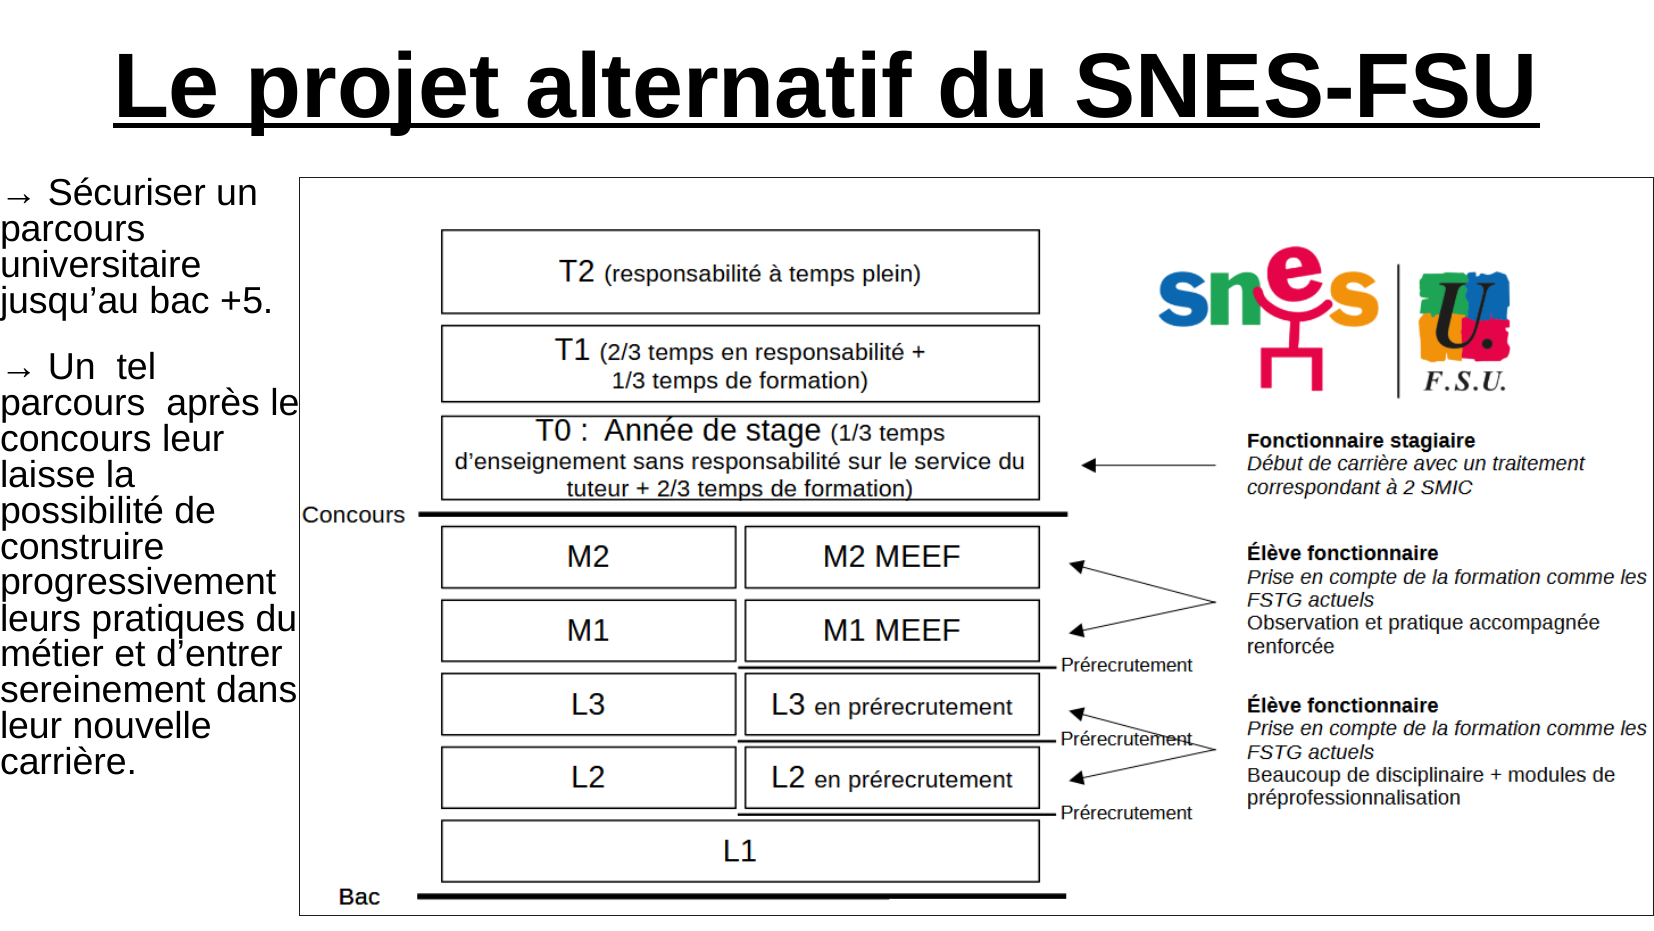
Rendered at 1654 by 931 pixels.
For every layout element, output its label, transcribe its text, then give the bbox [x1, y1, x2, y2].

picture [299, 177, 1654, 916]
list → Sécuriser un parcours universitaire jusqu’au bac +5. → Un tel parcours après le concours leur laisse la possibilité de construire progressivement leurs pratiques du métier et d’entrer sereinement dans leur nouvelle carrière. [0, 177, 299, 916]
title Le projet alternatif du SNES-FSU [82, 26, 1571, 129]
